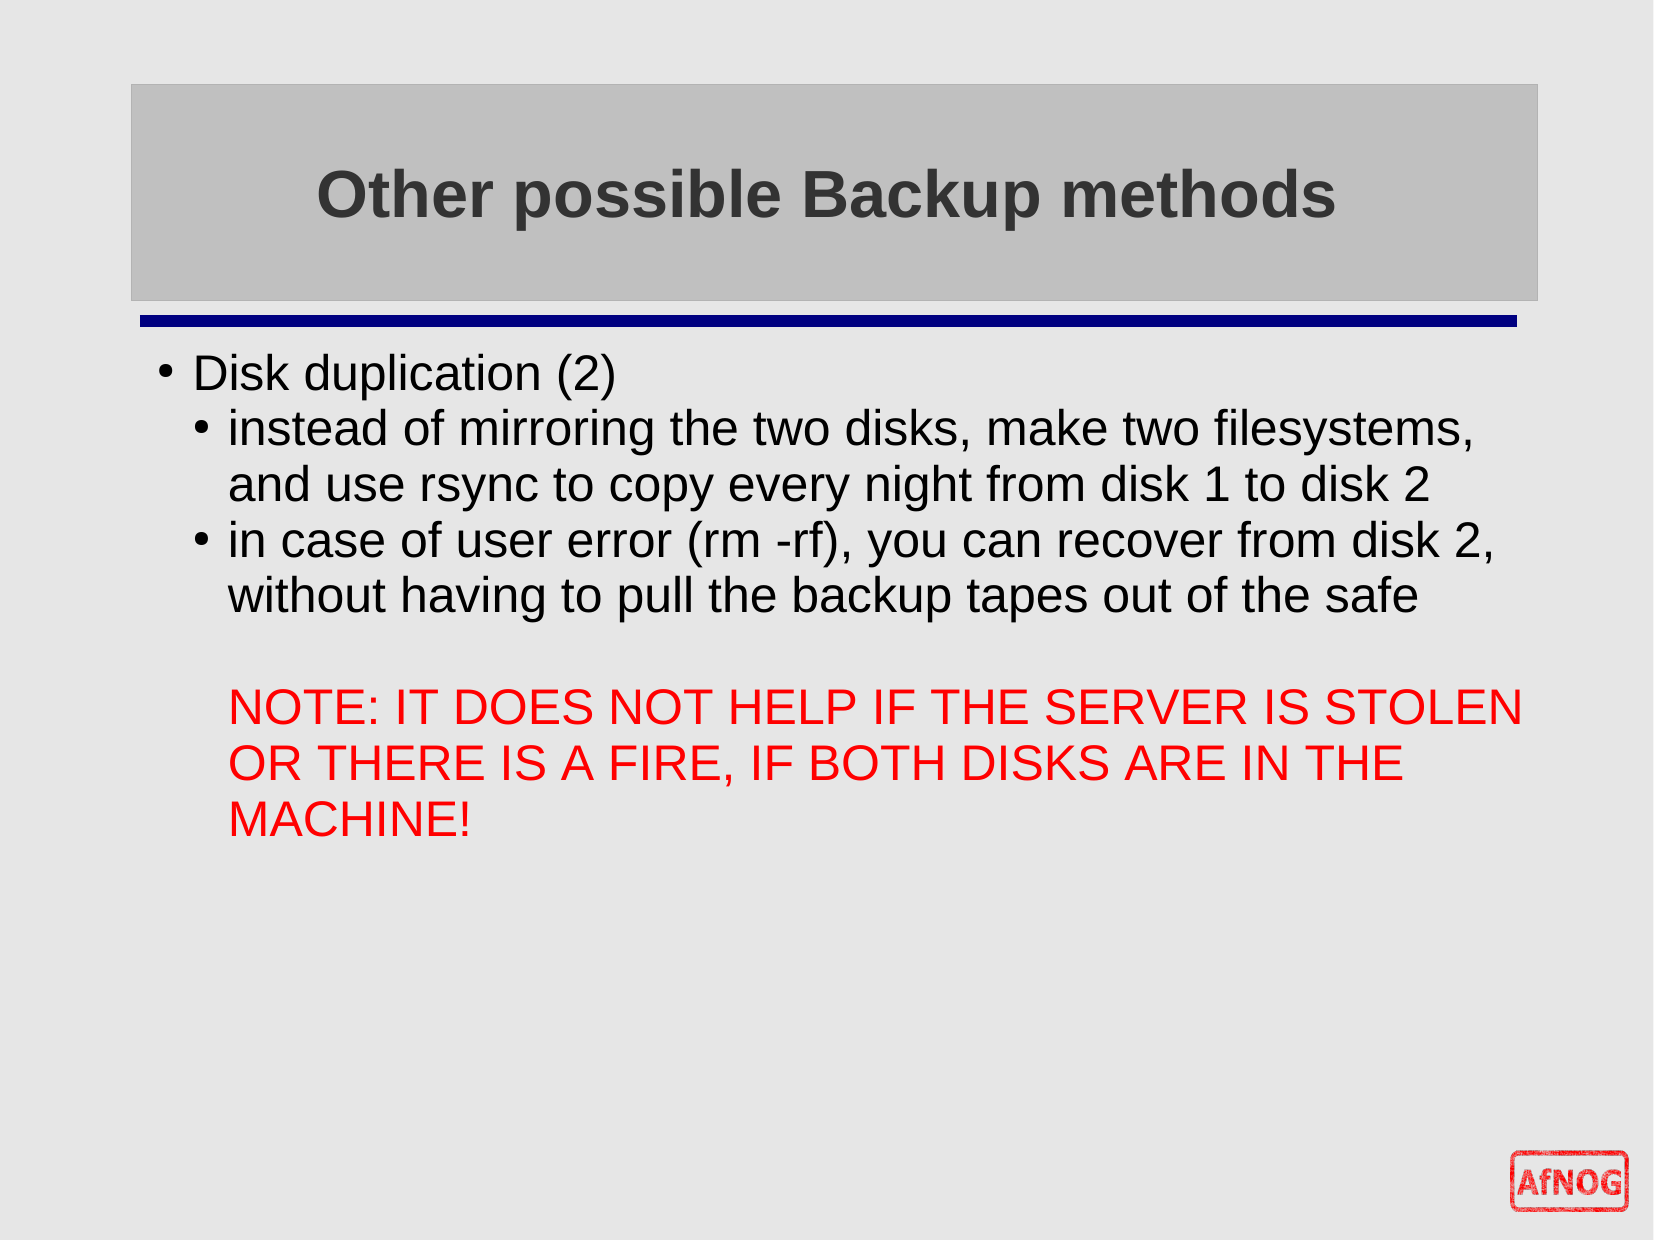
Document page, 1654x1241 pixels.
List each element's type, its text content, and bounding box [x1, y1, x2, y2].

list Disk duplication (2) instead of mirroring the two disks, make two filesystems, and use rsync to copy every night from disk 1 to disk 2 in case of user error (rm -rf), you can recover from disk 2, without having to pull the backup tapes out of the safe NOTE: IT DOES NOT HELP IF THE SERVER IS STOLEN OR THERE IS A FIRE, IF BOTH DISKS ARE IN THE MACHINE! [121, 344, 1534, 1127]
picture [1510, 1150, 1629, 1212]
title Other possible Backup methods [121, 91, 1534, 299]
